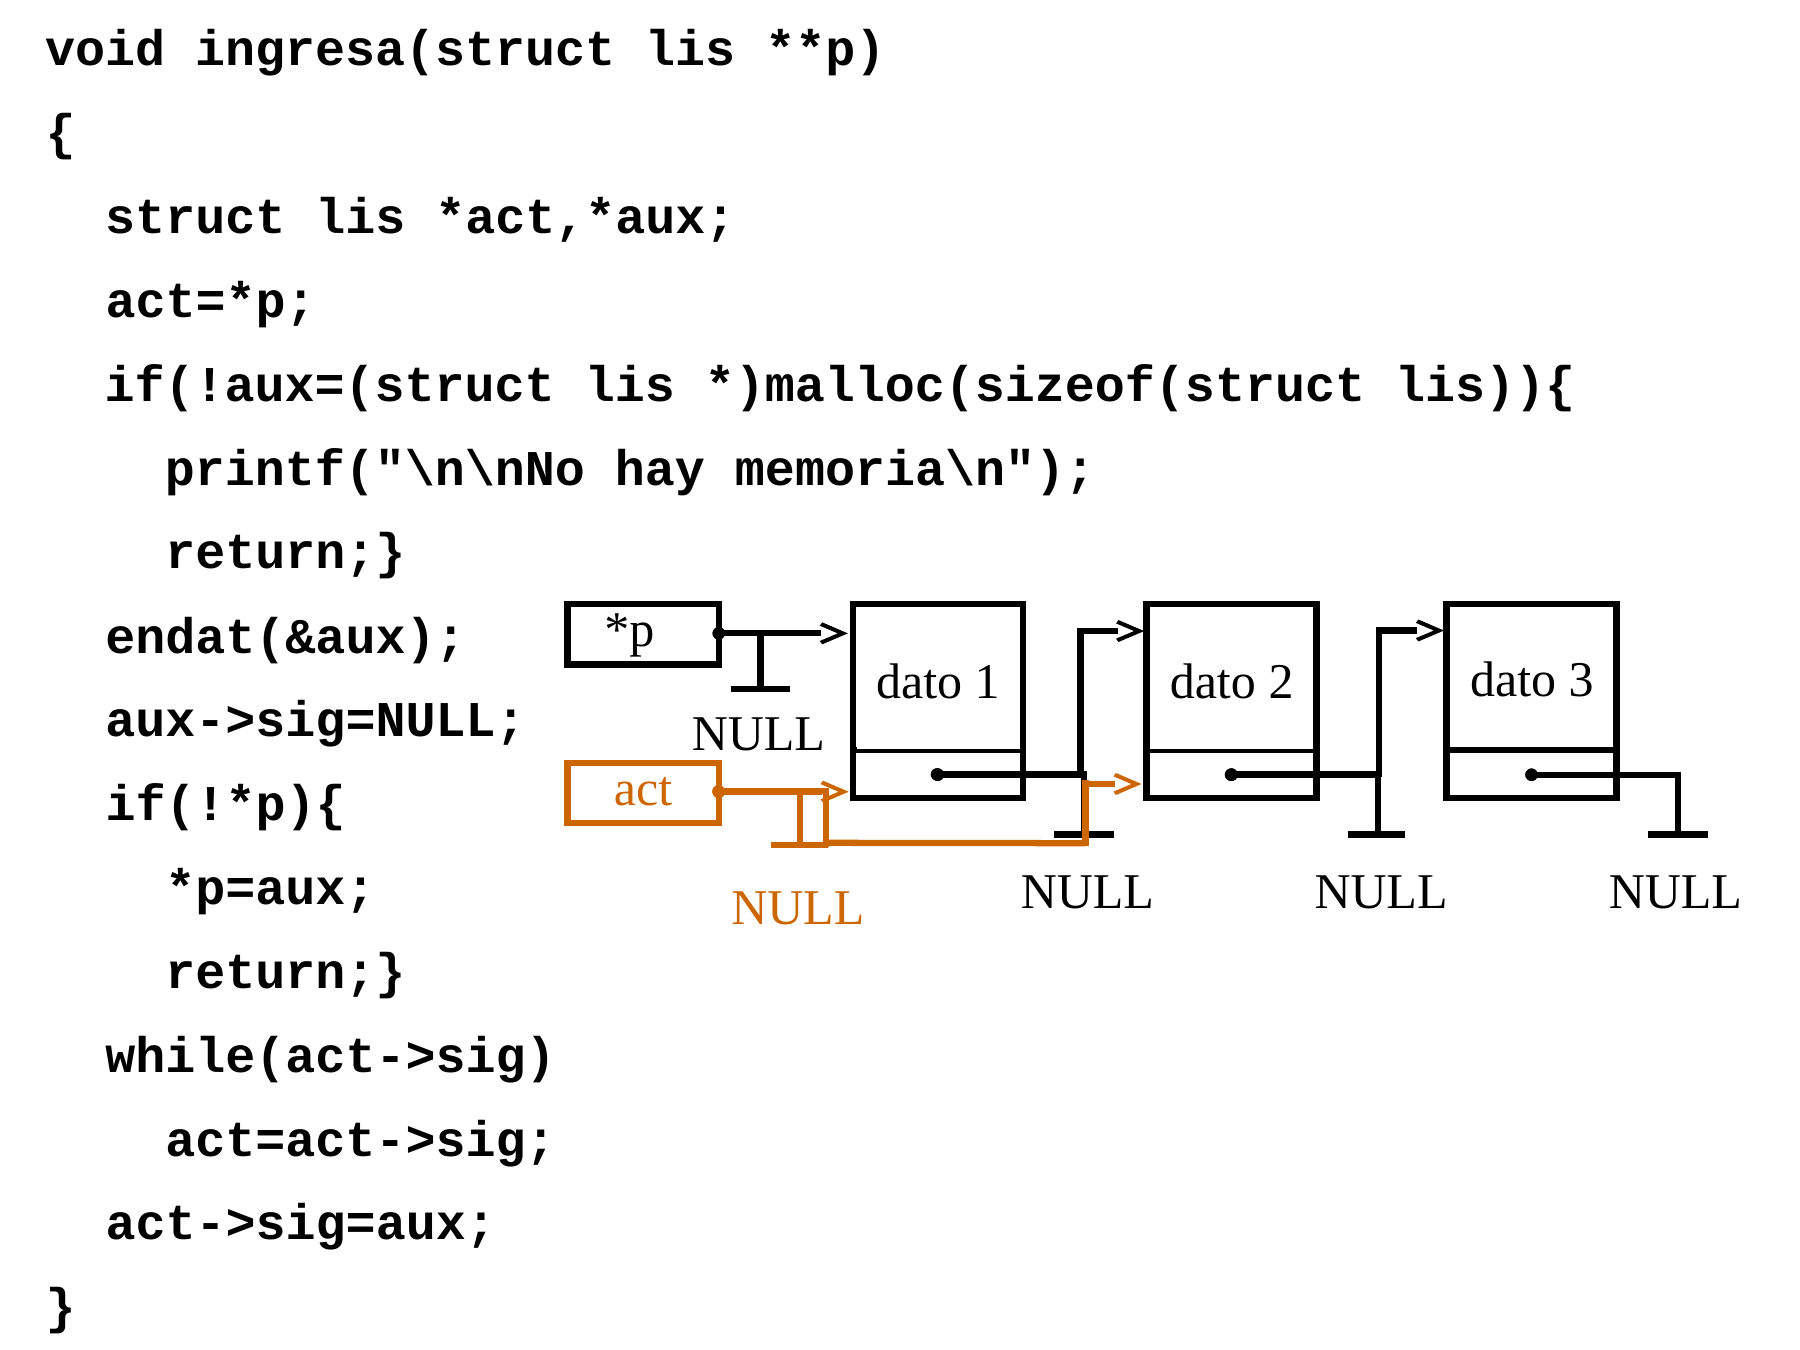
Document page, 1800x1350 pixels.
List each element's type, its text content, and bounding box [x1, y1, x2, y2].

text_box if(!aux=(struct lis *)malloc(sizeof(struct lis)){ [29, 343, 1590, 419]
text_box dato 3 [1454, 610, 1609, 743]
text_box [852, 748, 1023, 799]
text_box *p=aux; [30, 847, 391, 923]
text_box while(act->sig) [30, 1014, 571, 1090]
text_box { [30, 92, 91, 168]
text_box aux->sig=NULL; [30, 679, 541, 755]
text_box NULL [722, 874, 873, 926]
text_box return;} [30, 930, 421, 1007]
text_box [1146, 748, 1317, 799]
text_box } [30, 1266, 91, 1342]
text_box act->sig=aux; [30, 1182, 511, 1258]
text_box printf("\n\nNo hay memoria\n"); [29, 427, 1111, 503]
text_box dato 1 [857, 609, 1019, 748]
text_box dato 2 [1151, 609, 1313, 748]
text_box act=act->sig; [30, 1098, 571, 1174]
text_box NULL [1012, 858, 1163, 910]
text_box [1446, 604, 1617, 747]
text_box void ingresa(struct lis **p) [30, 8, 901, 84]
text_box struct lis *act,*aux; [30, 176, 751, 252]
text_box NULL [1306, 858, 1457, 910]
text_box NULL [683, 700, 834, 752]
text_box *p [581, 618, 666, 641]
text_box [1146, 604, 1317, 747]
text_box endat(&aux); [30, 595, 481, 671]
text_box act [572, 766, 715, 820]
text_box [852, 604, 1023, 747]
text_box return;} [30, 511, 421, 587]
text_box if(!*p){ [30, 762, 361, 838]
text_box *p [637, 625, 648, 641]
text_box act=*p; [30, 259, 331, 335]
text_box [1446, 748, 1617, 799]
text_box NULL [1600, 858, 1751, 910]
